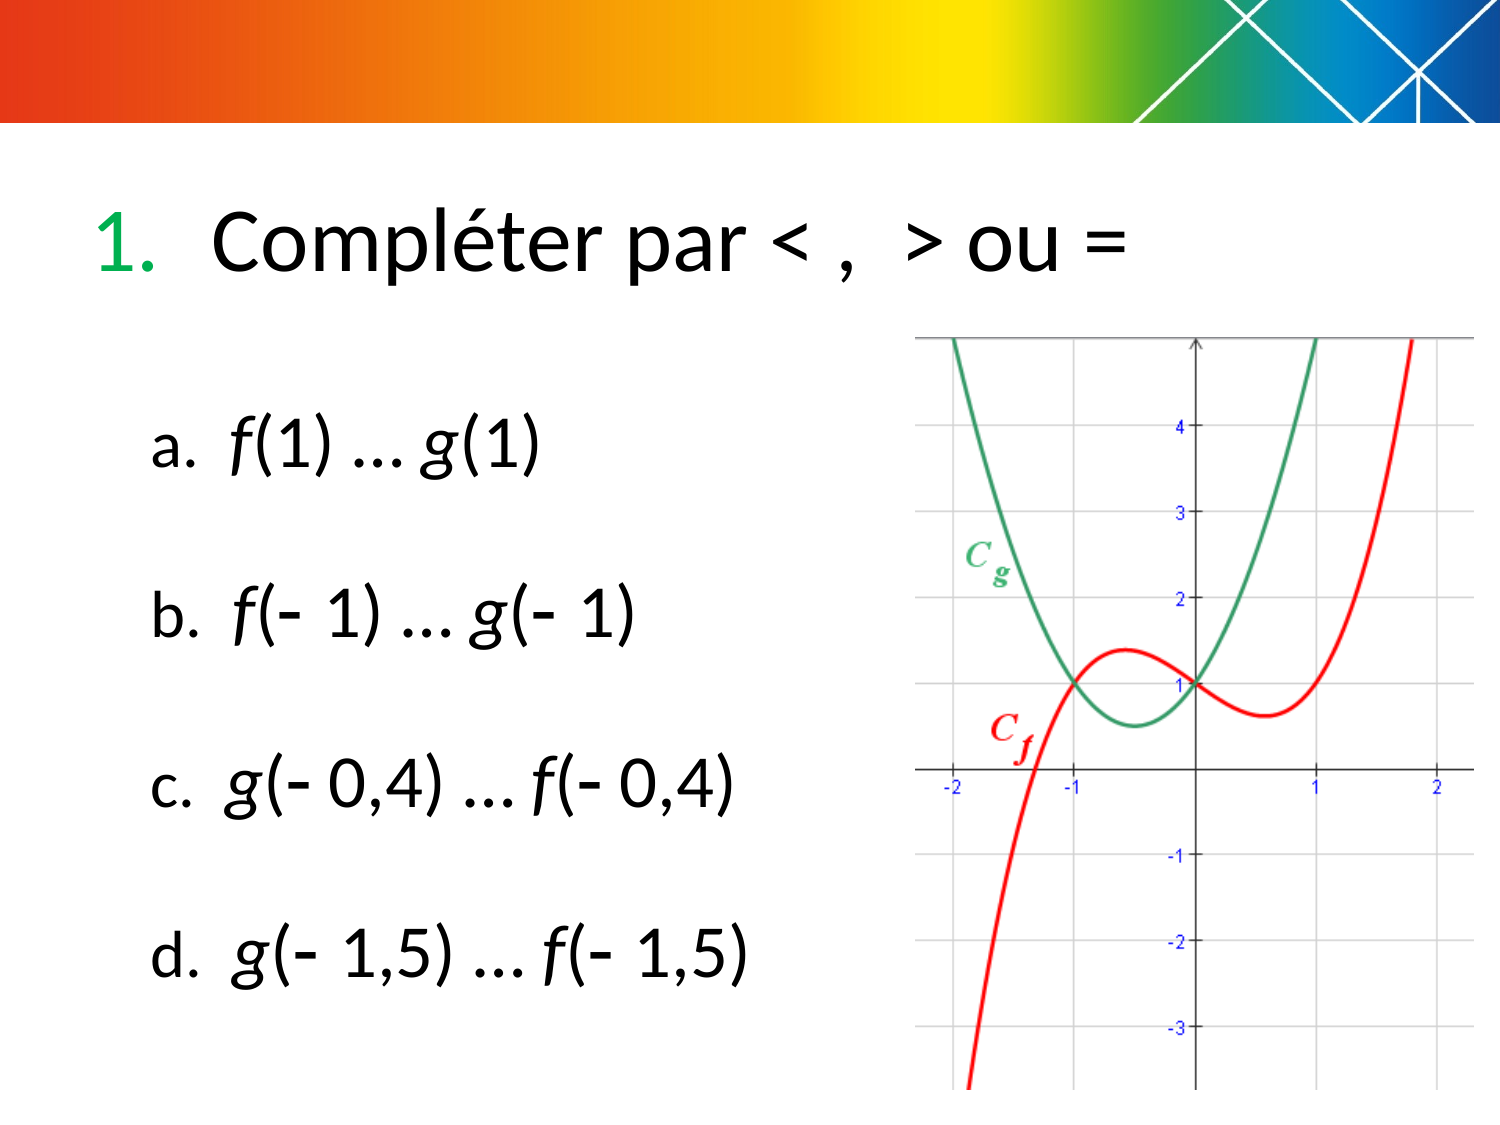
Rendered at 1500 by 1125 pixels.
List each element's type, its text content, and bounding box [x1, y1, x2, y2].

text_box a. f(1) … g(1) b. f( 1) … g( 1) c. g( 0,4) … f( 0,4) d. g( 1,5) … f( 1,5) [135, 385, 821, 1091]
picture [0, 0, 1359, 123]
title Compléter par < , > ou = [75, 163, 1426, 305]
picture [915, 337, 1474, 1090]
picture [1340, 0, 1500, 123]
